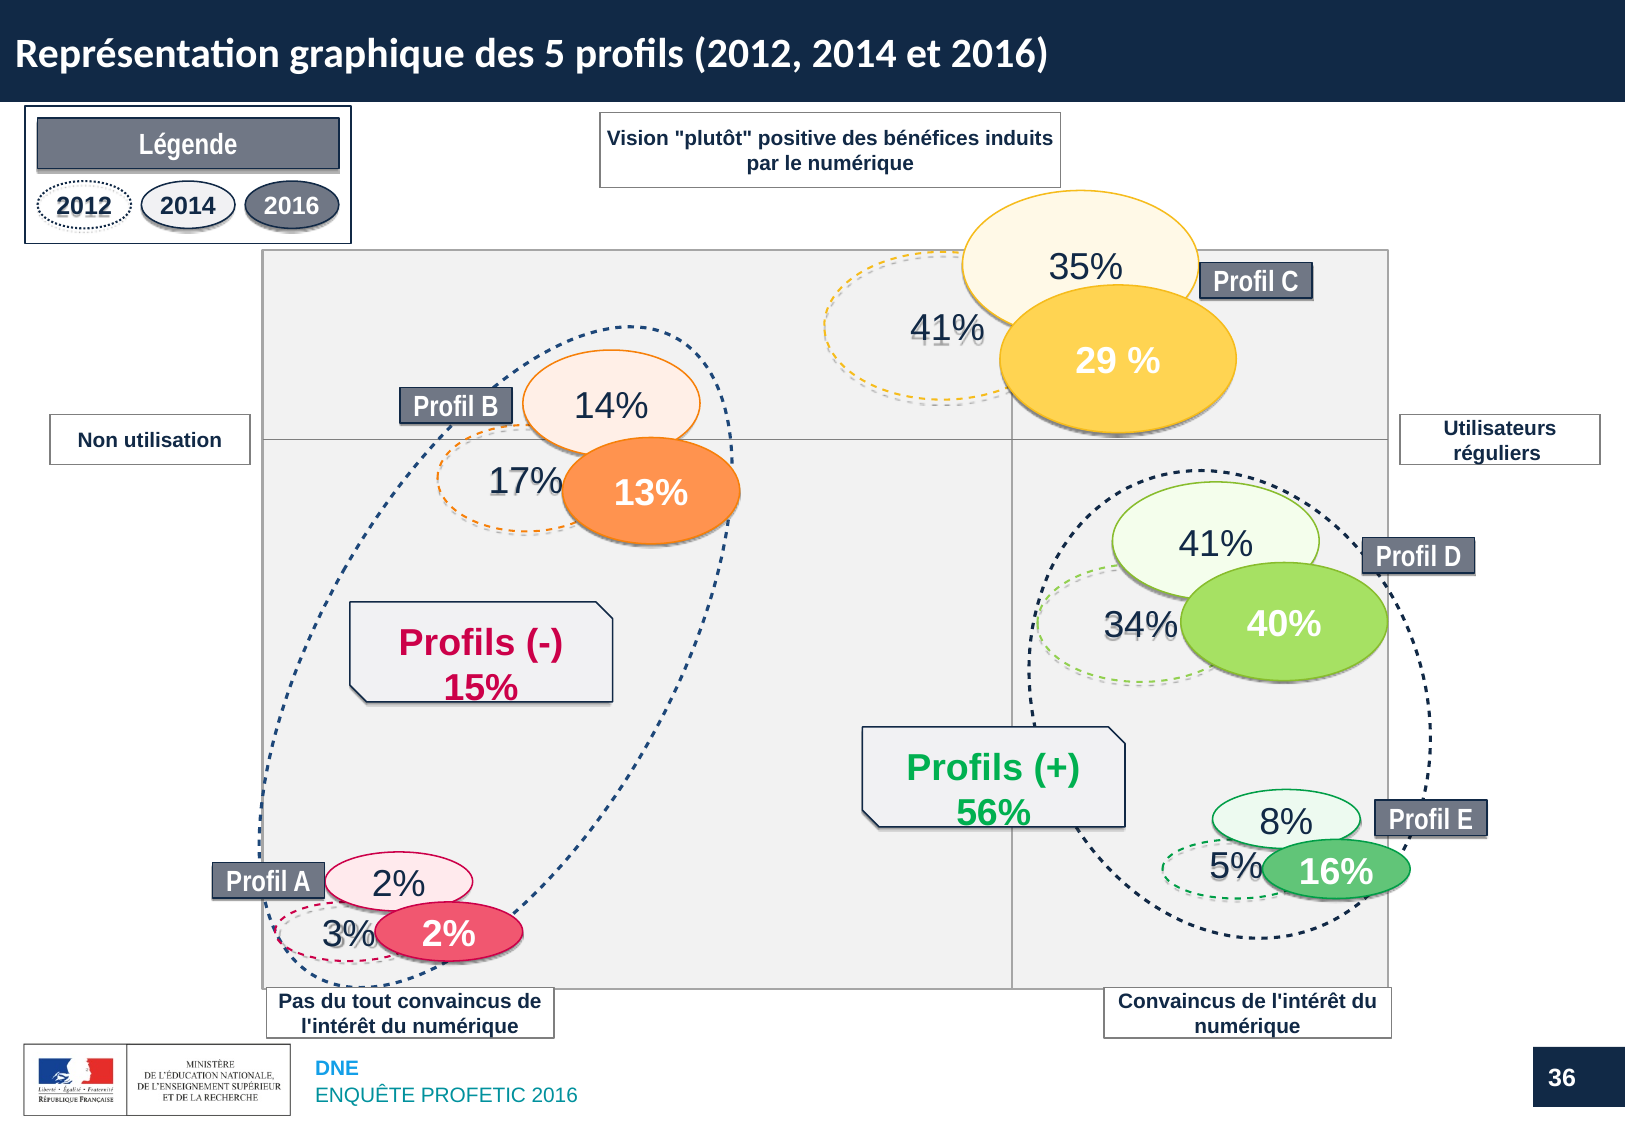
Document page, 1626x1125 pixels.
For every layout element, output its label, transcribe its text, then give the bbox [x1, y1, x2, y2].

text_box 5% [1162, 839, 1286, 899]
text_box Légende [37, 118, 339, 169]
text_box 8% [1212, 789, 1361, 849]
text_box Profil E [1374, 800, 1488, 836]
text_box Profil B [399, 387, 513, 423]
text_box 36 [1533, 1046, 1625, 1107]
text_box 17% [553, 479, 559, 491]
text_box 17% [437, 425, 585, 532]
text_box [263, 440, 1011, 989]
text_box 41% [824, 251, 1012, 400]
text_box 40% [1180, 562, 1388, 681]
text_box [263, 250, 1011, 439]
text_box 34% [1037, 565, 1214, 682]
text_box Profil D [1362, 537, 1475, 573]
text_box 2016 [245, 181, 339, 229]
text_box 13% [562, 437, 740, 544]
text_box [1013, 250, 1388, 439]
text_box [1013, 440, 1388, 989]
text_box Vision "plutôt" positive des bénéfices induits par le numérique [600, 112, 1061, 188]
text_box Profil C [1200, 262, 1313, 298]
text_box Profils (-) 15% [349, 601, 613, 702]
text_box 2% [326, 851, 473, 911]
text_box 41% [1112, 481, 1320, 598]
text_box Profil A [212, 862, 325, 898]
text_box Utilisateurs réguliers [1400, 414, 1600, 464]
text_box 29 % [999, 284, 1237, 433]
text_box 2014 [141, 181, 236, 229]
text_box 2012 [37, 181, 132, 229]
text_box 16% [1262, 839, 1411, 899]
title Représentation graphique des 5 profils (2012, 2014 et 2016) [0, 0, 1625, 102]
text_box Convaincus de l'intérêt du numérique [1104, 988, 1391, 1038]
text_box 2% [375, 901, 523, 962]
text_box 35% [962, 190, 1199, 325]
text_box Non utilisation [50, 414, 250, 464]
text_box Pas du tout convaincus de l'intérêt du numérique [266, 988, 554, 1038]
text_box 5% [1253, 864, 1259, 876]
text_box 14% [522, 350, 701, 454]
text_box Profils (+) 56% [862, 726, 1126, 827]
text_box 3% [275, 902, 398, 962]
